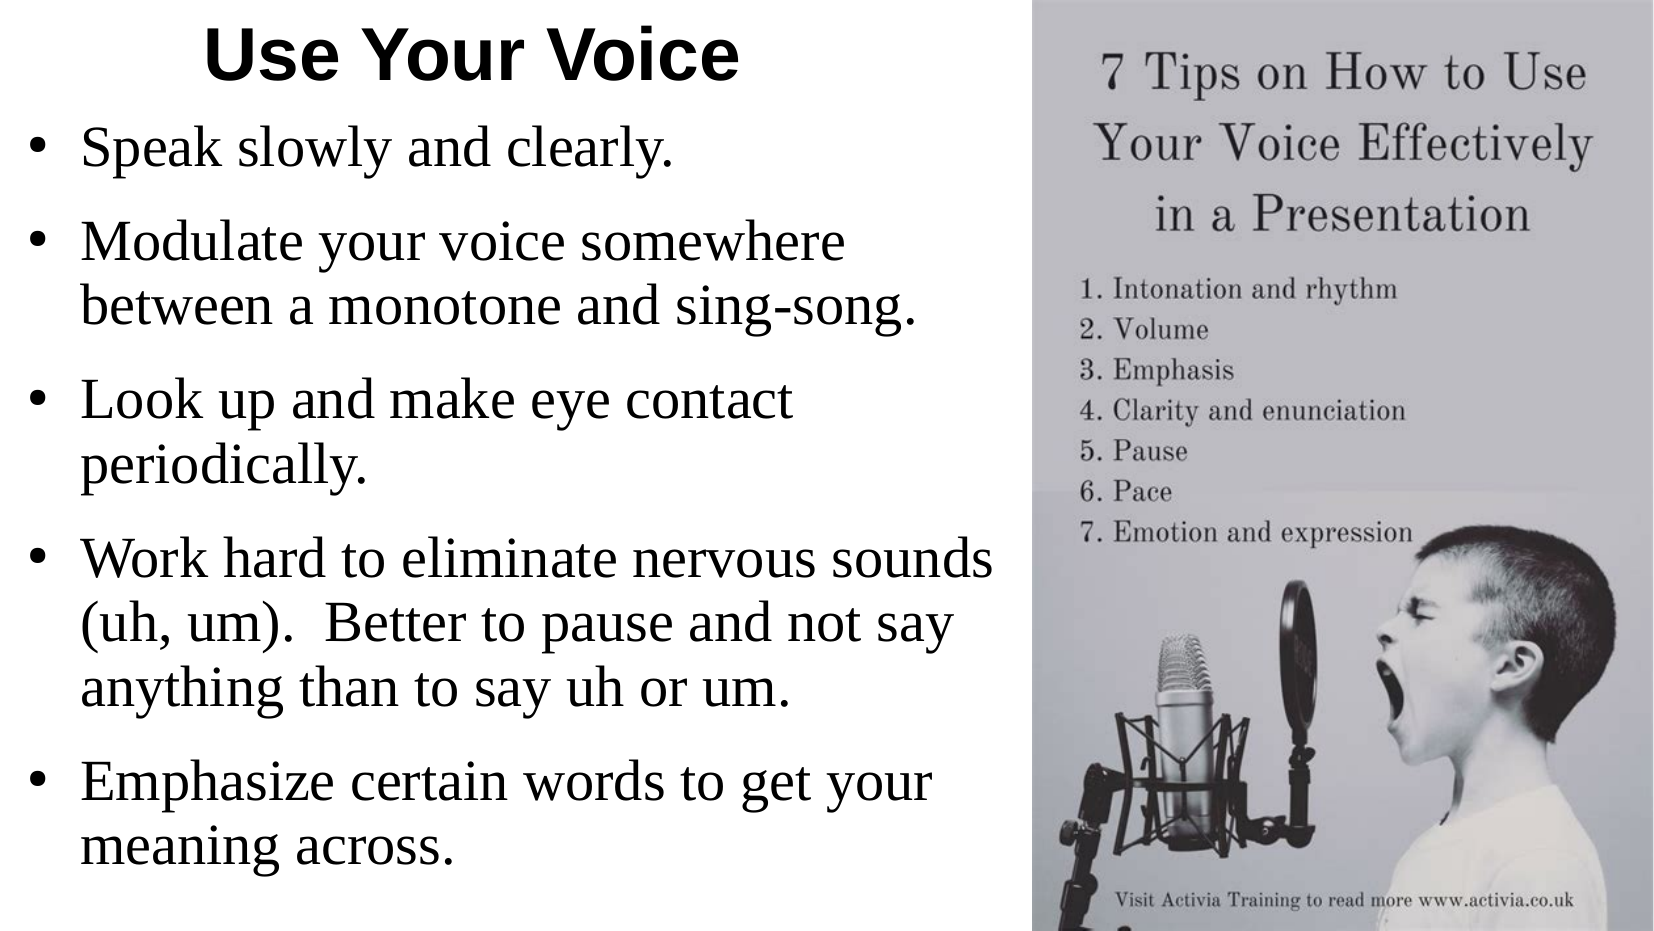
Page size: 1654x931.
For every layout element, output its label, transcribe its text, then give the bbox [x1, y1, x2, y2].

picture [1032, 0, 1654, 931]
list Speak slowly and clearly. Modulate your voice somewhere between a monotone and sing-song. Look up and make eye contact periodically. Work hard to eliminate nervous sounds (uh, um). Better to pause and not say anything than to say uh or um. Emphasize certain words to get your meaning across. [9, 114, 1006, 901]
title Use Your Voice [0, 3, 946, 105]
